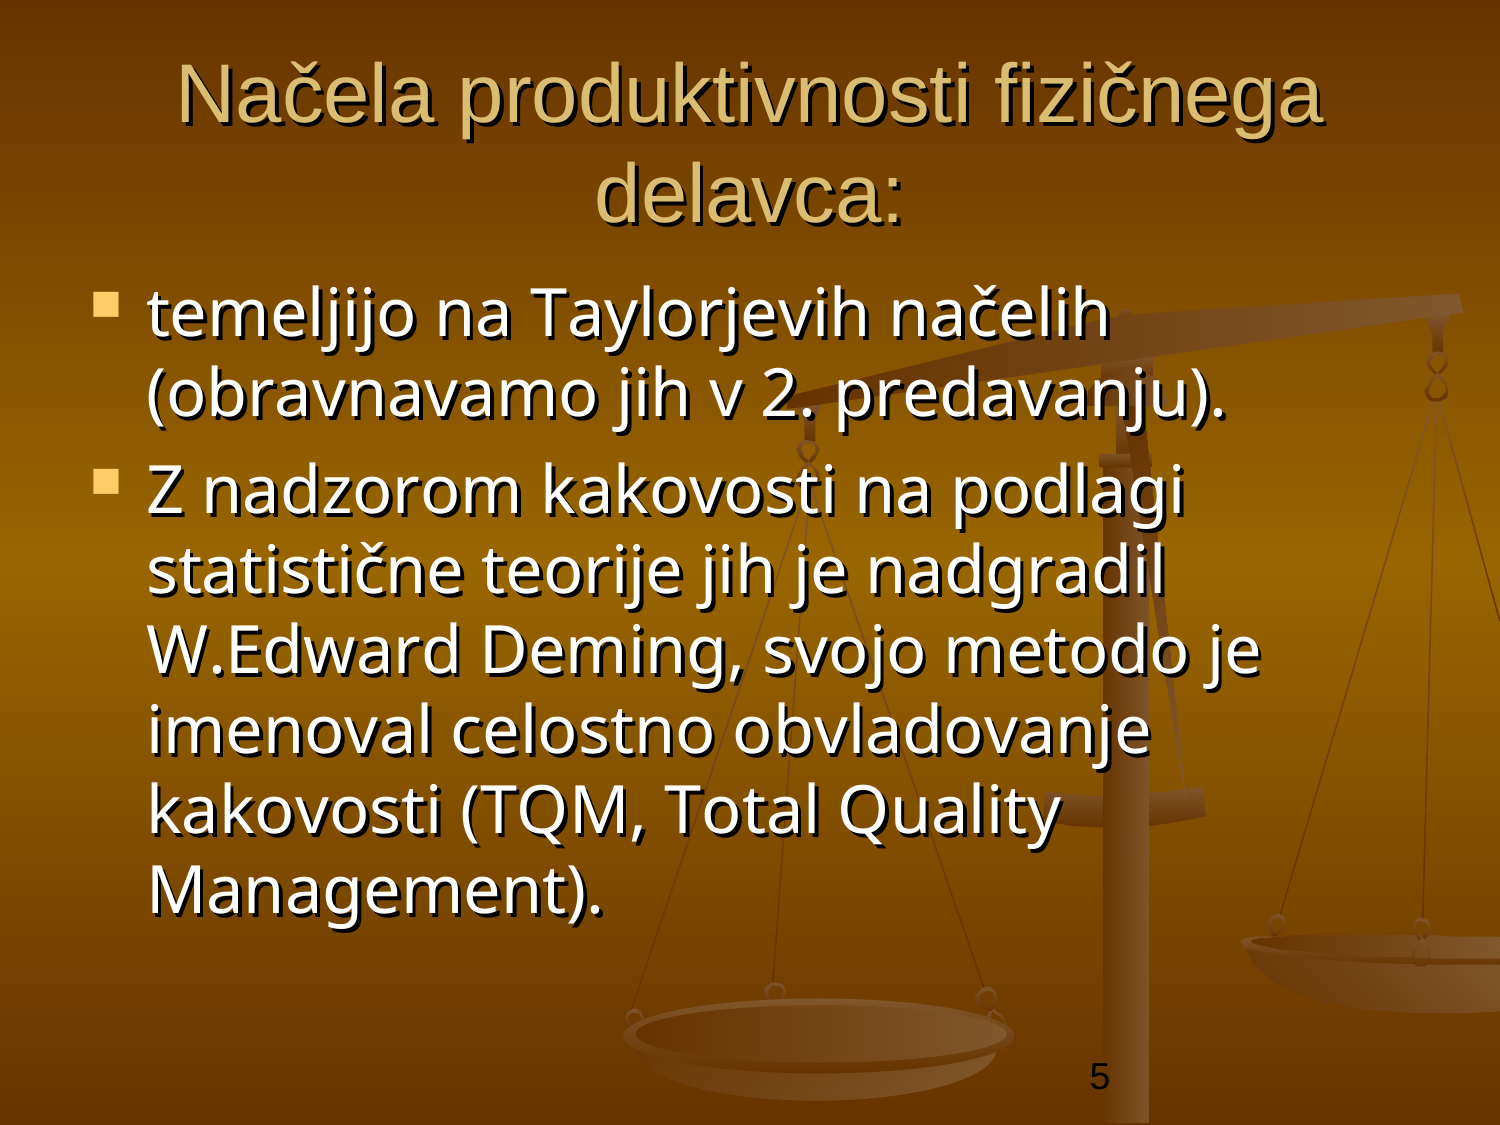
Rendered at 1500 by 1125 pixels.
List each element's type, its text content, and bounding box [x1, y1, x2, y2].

list temeljijo na Taylorjevih načelih (obravnavamo jih v 2. predavanju). Z nadzorom kakovosti na podlagi statistične teorije jih je nadgradil W.Edward Deming, svojo metodo je imenoval celostno obvladovanje kakovosti (TQM, Total Quality Management). [75, 262, 1426, 1006]
title Načela produktivnosti fizičnega delavca: [75, 31, 1426, 248]
